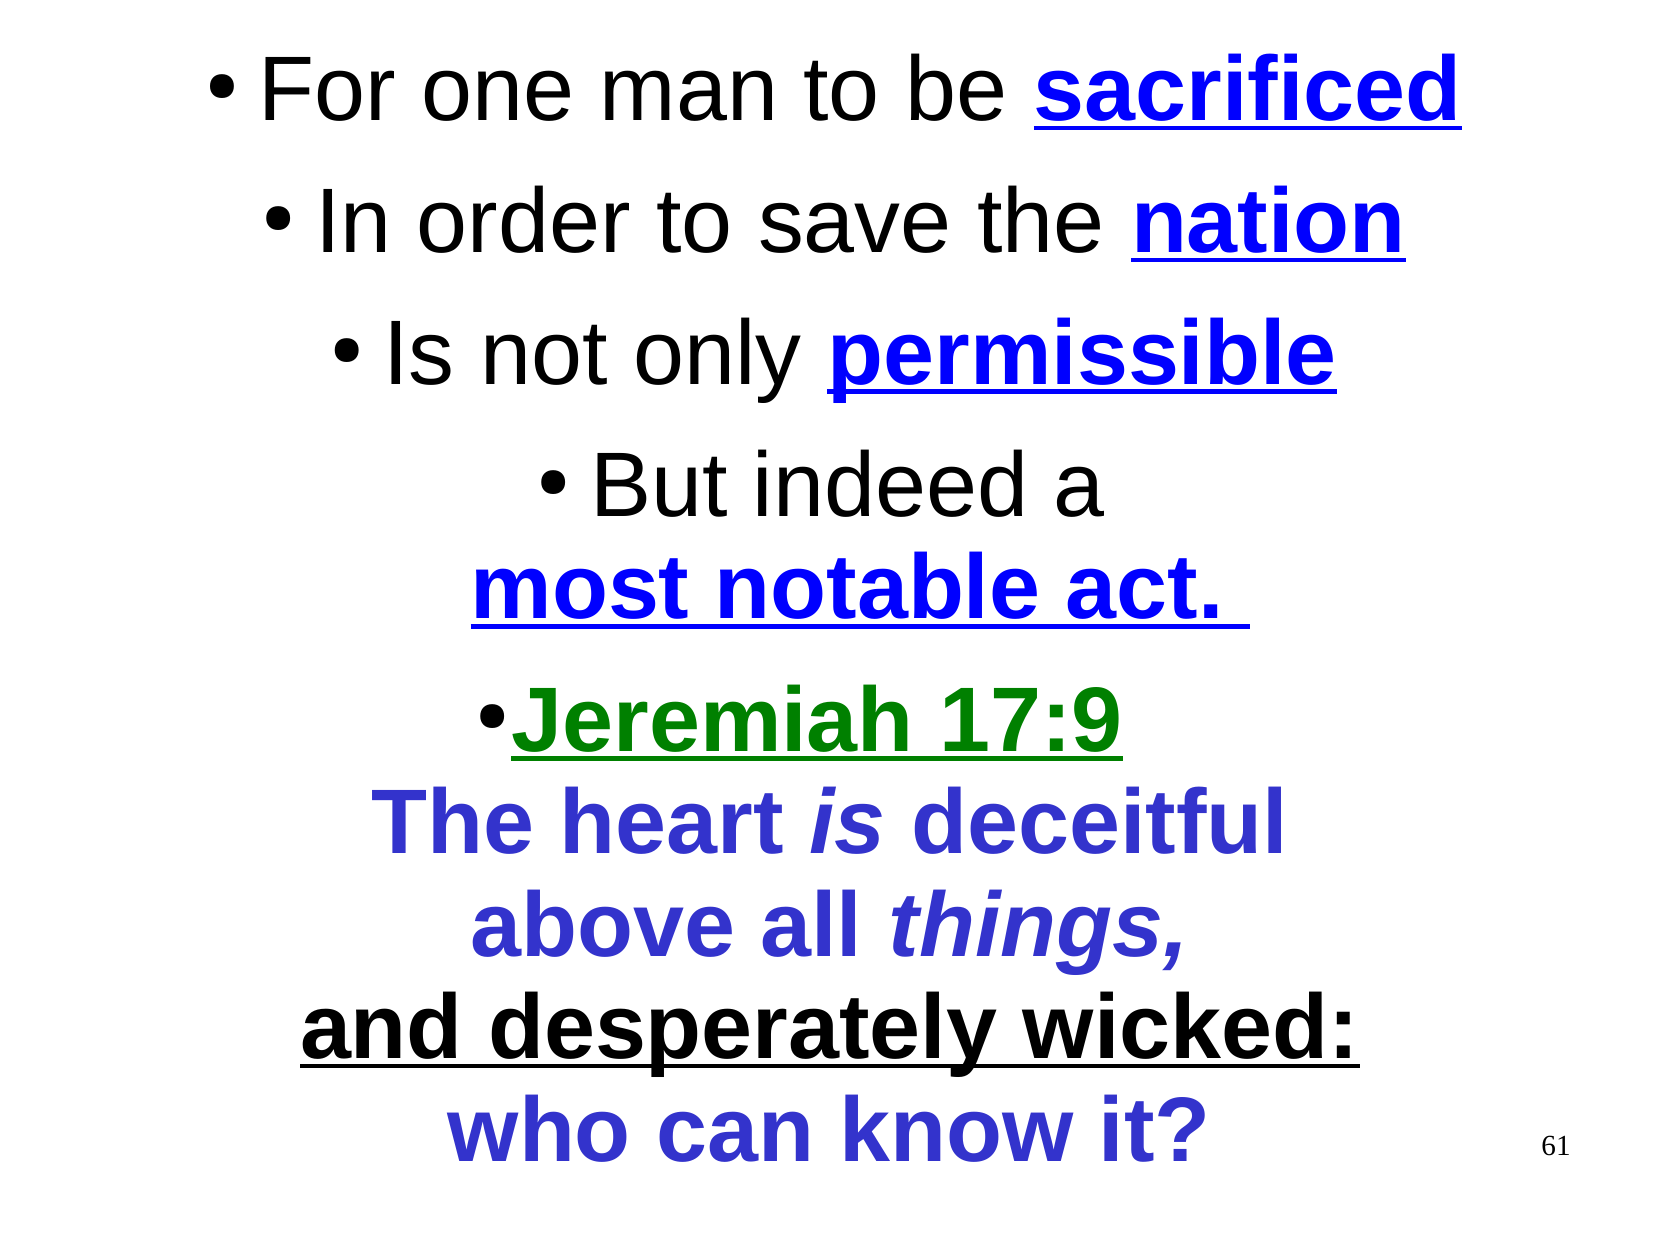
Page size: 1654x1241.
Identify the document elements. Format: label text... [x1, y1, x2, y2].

list For one man to be sacrificed In order to save the nation Is not only permissible But indeed a most notable act. Jeremiah 17:9 The heart is deceitful above all things, and desperately wicked: who can know it? [37, 37, 1613, 1238]
